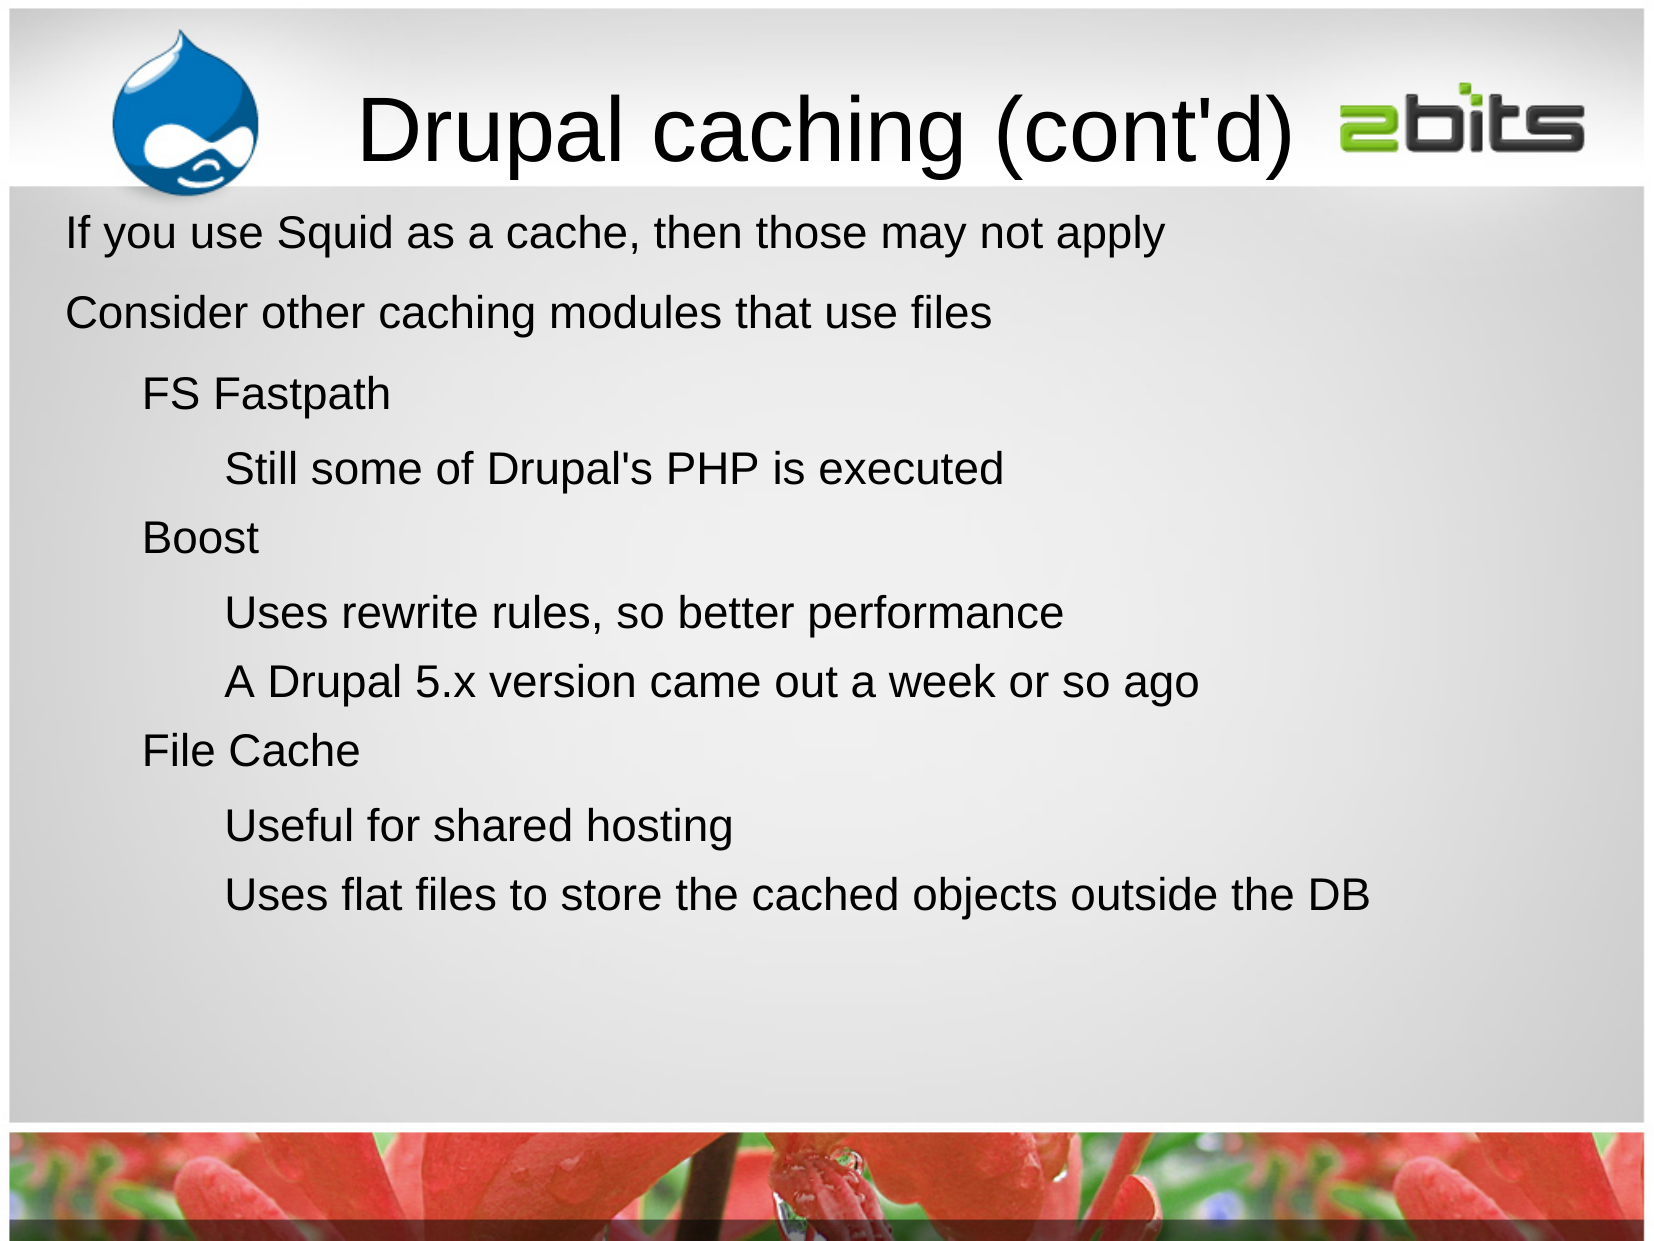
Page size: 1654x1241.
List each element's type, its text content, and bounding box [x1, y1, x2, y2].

title Drupal caching (cont'd) [82, 33, 1571, 226]
list If you use Squid as a cache, then those may not apply Consider other caching modules that use files FS Fastpath Still some of Drupal's PHP is executed Boost Uses rewrite rules, so better performance A Drupal 5.x version came out a week or so ago File Cache Useful for shared hosting Uses flat files to store the cached objects outside the DB [47, 206, 1536, 1147]
picture [0, 0, 1654, 1241]
